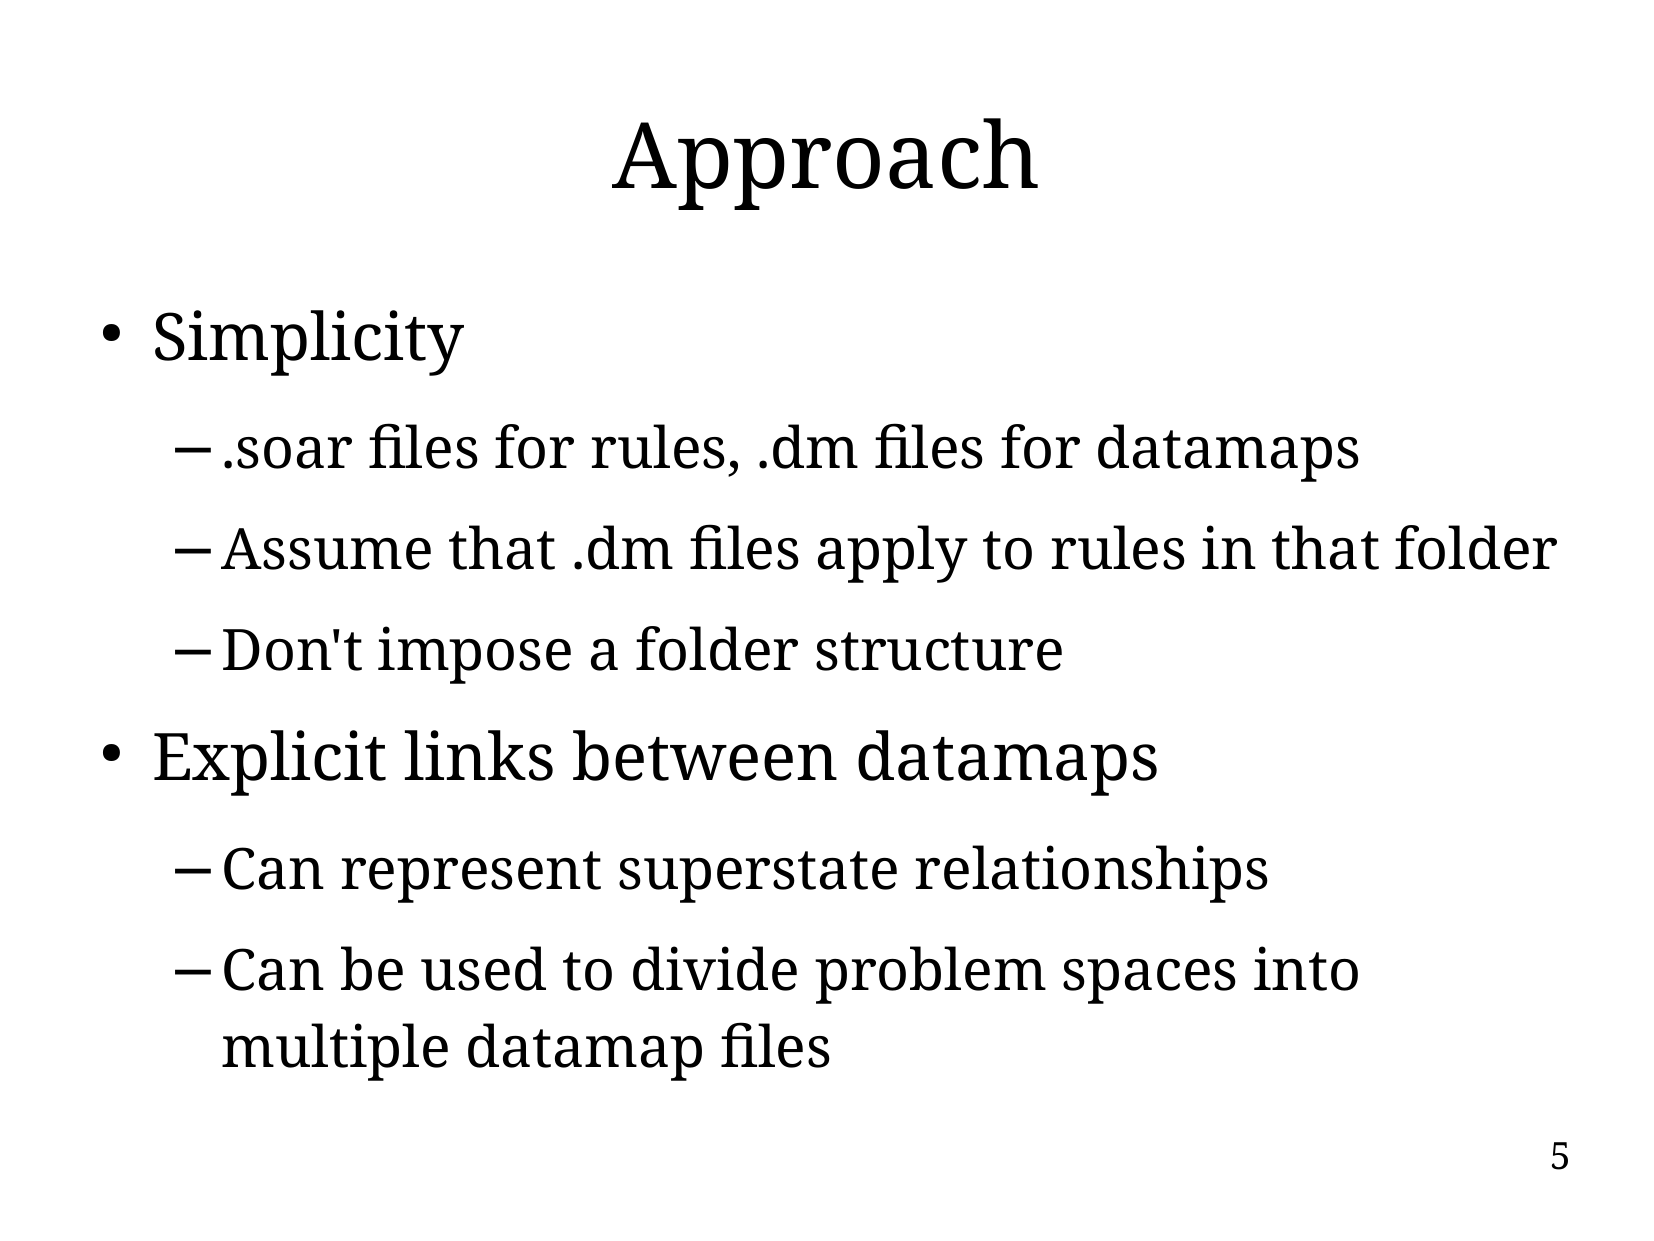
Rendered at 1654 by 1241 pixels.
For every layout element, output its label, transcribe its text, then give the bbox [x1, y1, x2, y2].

title Approach [82, 49, 1571, 257]
list Simplicity .soar files for rules, .dm files for datamaps Assume that .dm files apply to rules in that folder Don't impose a folder structure Explicit links between datamaps Can represent superstate relationships Can be used to divide problem spaces into multiple datamap files [82, 290, 1571, 1109]
